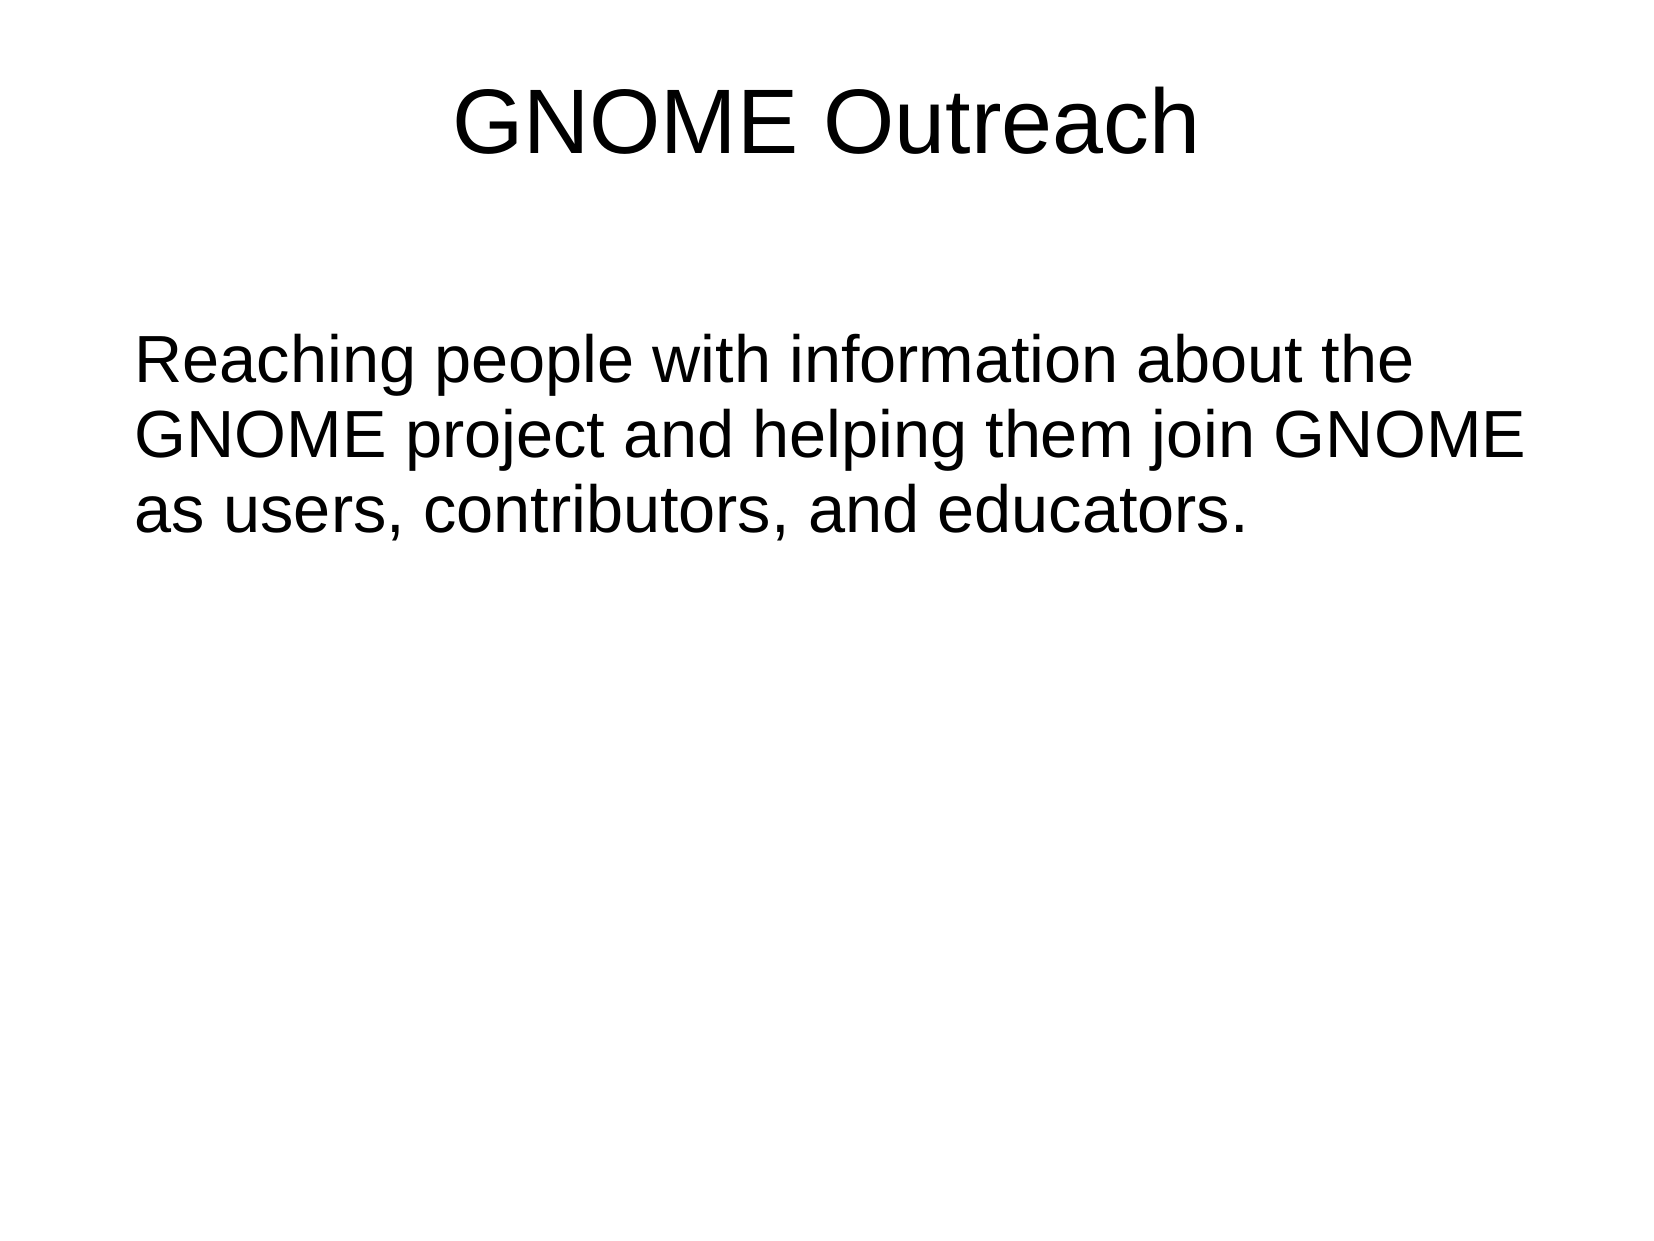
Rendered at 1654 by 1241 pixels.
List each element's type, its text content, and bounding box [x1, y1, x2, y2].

text_box Reaching people with information about the GNOME project and helping them join GNOME as users, contributors, and educators. [120, 315, 1546, 555]
title GNOME Outreach [82, 17, 1571, 226]
